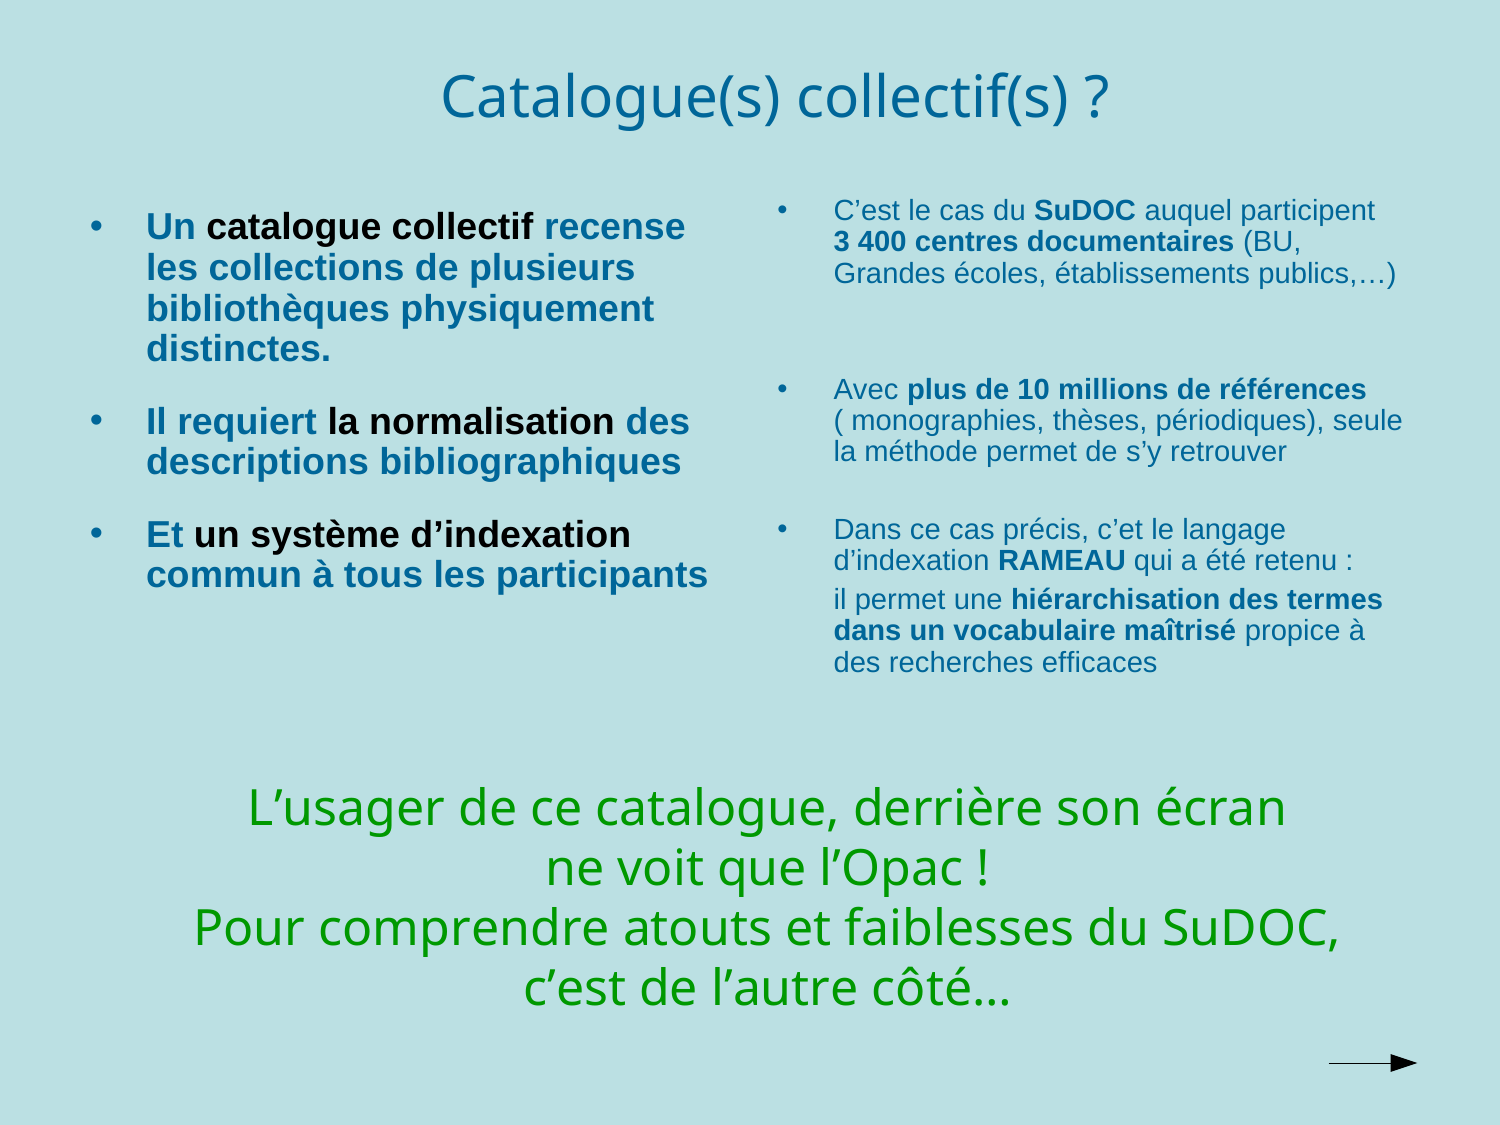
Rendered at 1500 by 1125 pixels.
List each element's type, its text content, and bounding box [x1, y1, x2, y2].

text_box L’usager de ce catalogue, derrière son écran ne voit que l’Opac ! Pour comprendre atouts et faiblesses du SuDOC, c’est de l’autre côté… [88, 767, 1447, 1024]
title Catalogue(s) collectif(s) ? [99, 0, 1450, 188]
list Un catalogue collectif recense les collections de plusieurs bibliothèques physiquement distinctes. Il requiert la normalisation des descriptions bibliographiques Et un système d’indexation commun à tous les participants [75, 200, 738, 713]
list C’est le cas du SuDOC auquel participent 3 400 centres documentaires (BU, Grandes écoles, établissements publics,…) Avec plus de 10 millions de références ( monographies, thèses, périodiques), seule la méthode permet de s’y retrouver Dans ce cas précis, c’et le langage d’indexation RAMEAU qui a été retenu : il permet une hiérarchisation des termes dans un vocabulaire maîtrisé propice à des recherches efficaces [762, 187, 1426, 742]
